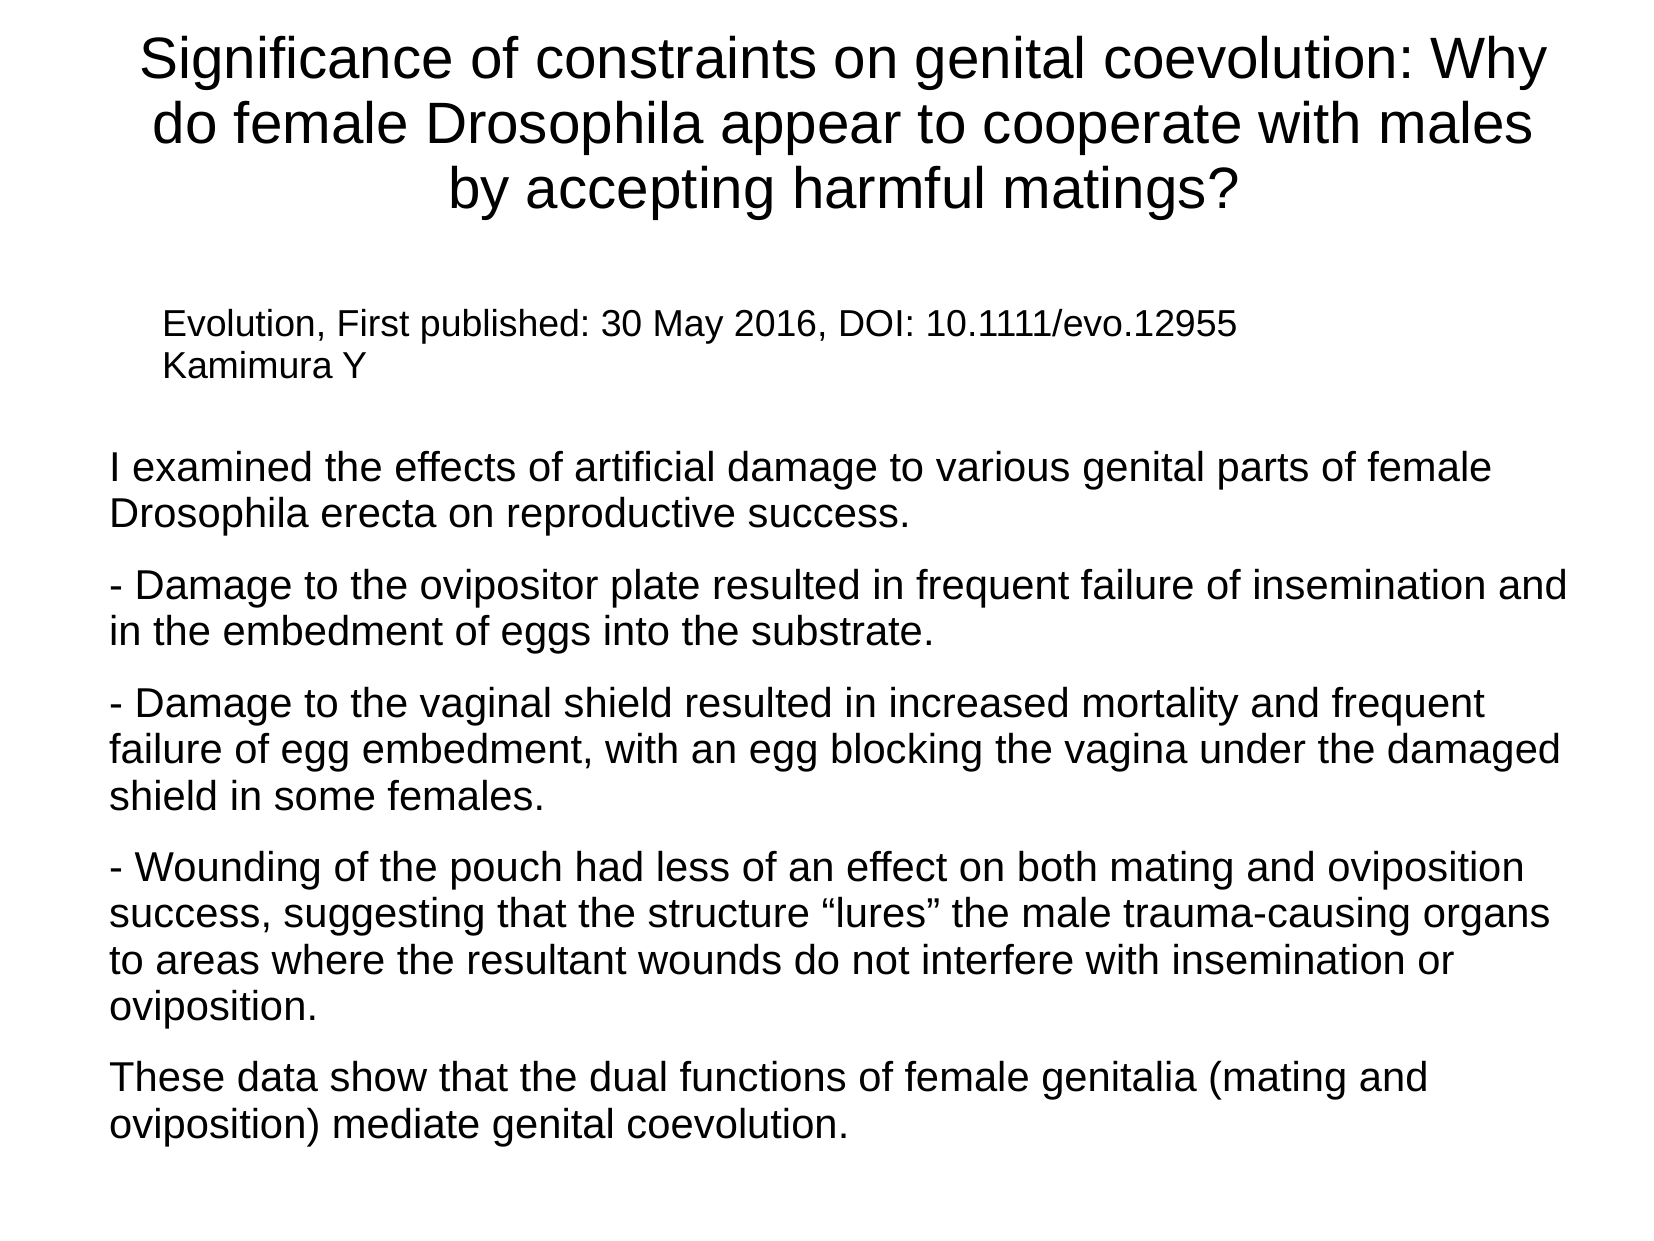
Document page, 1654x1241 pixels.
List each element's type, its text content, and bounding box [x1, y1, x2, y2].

text_box Evolution, First published: 30 May 2016, DOI: 10.1111/evo.12955 Kamimura Y [147, 294, 1394, 436]
text_box I examined the effects of artificial damage to various genital parts of female Drosophila erecta on reproductive success. - Damage to the ovipositor plate resulted in frequent failure of insemination and in the embedment of eggs into the substrate. - Damage to the vaginal shield resulted in increased mortality and frequent failure of egg embedment, with an egg blocking the vagina under the damaged shield in some females. - Wounding of the pouch had less of an effect on both mating and oviposition success, suggesting that the structure “lures” the male trauma-causing organs to areas where the resultant wounds do not interfere with insemination or oviposition. These data show that the dual functions of female genitalia (mating and oviposition) mediate genital coevolution. [94, 436, 1607, 1162]
title Significance of constraints on genital coevolution: Why do female Drosophila appear to cooperate with males by accepting harmful matings? [82, 19, 1571, 227]
